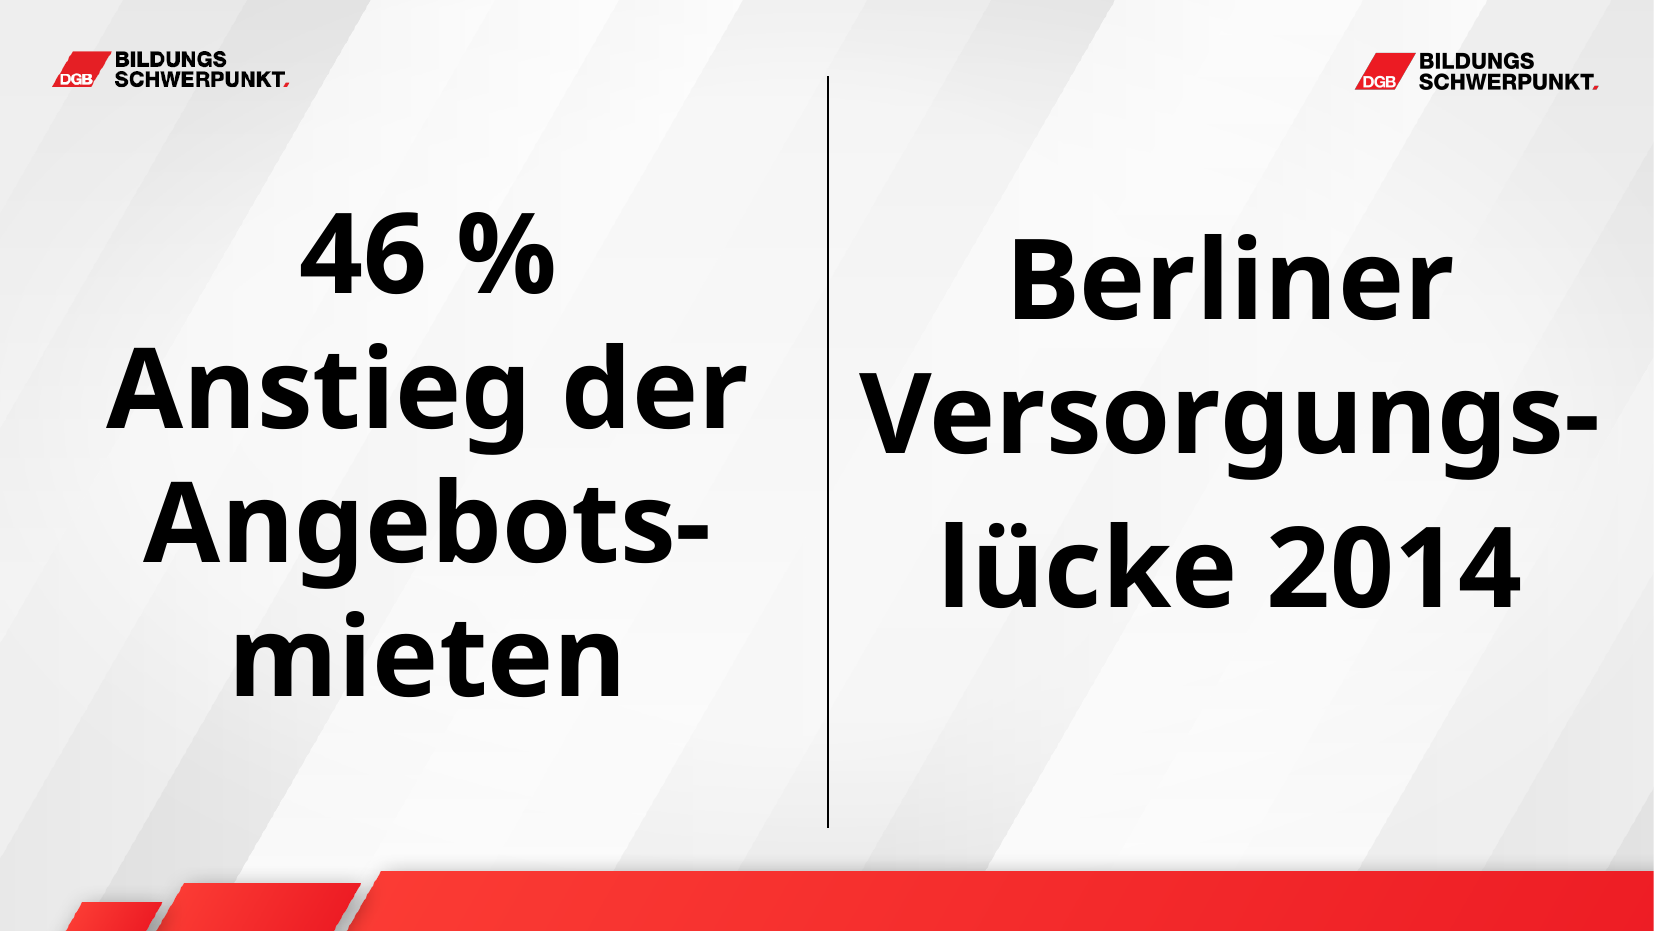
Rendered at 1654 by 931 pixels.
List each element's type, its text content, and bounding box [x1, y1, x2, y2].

picture [1354, 52, 1599, 90]
list 46 % Anstieg der Angebots-mieten [92, 181, 764, 722]
text_box Berliner Versorgungs- lücke 2014 [851, 207, 1609, 745]
